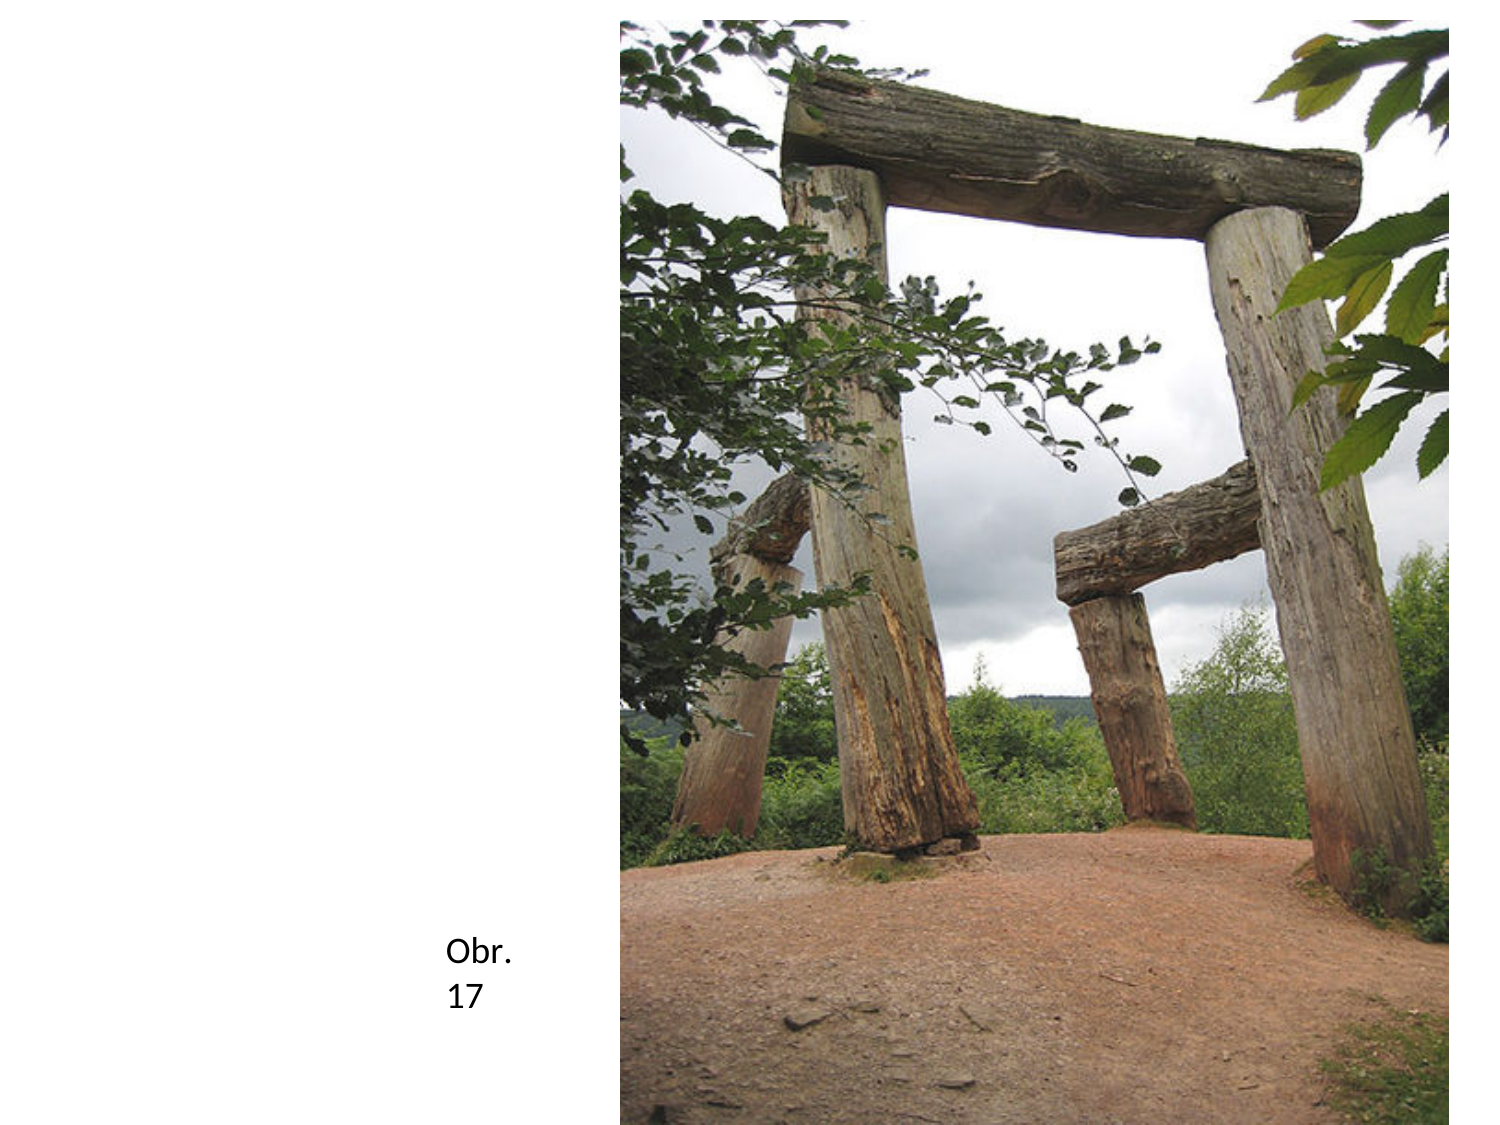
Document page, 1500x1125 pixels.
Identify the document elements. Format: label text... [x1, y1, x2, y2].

text_box Obr. 17 [430, 918, 573, 1024]
text_box [620, 20, 1449, 1125]
